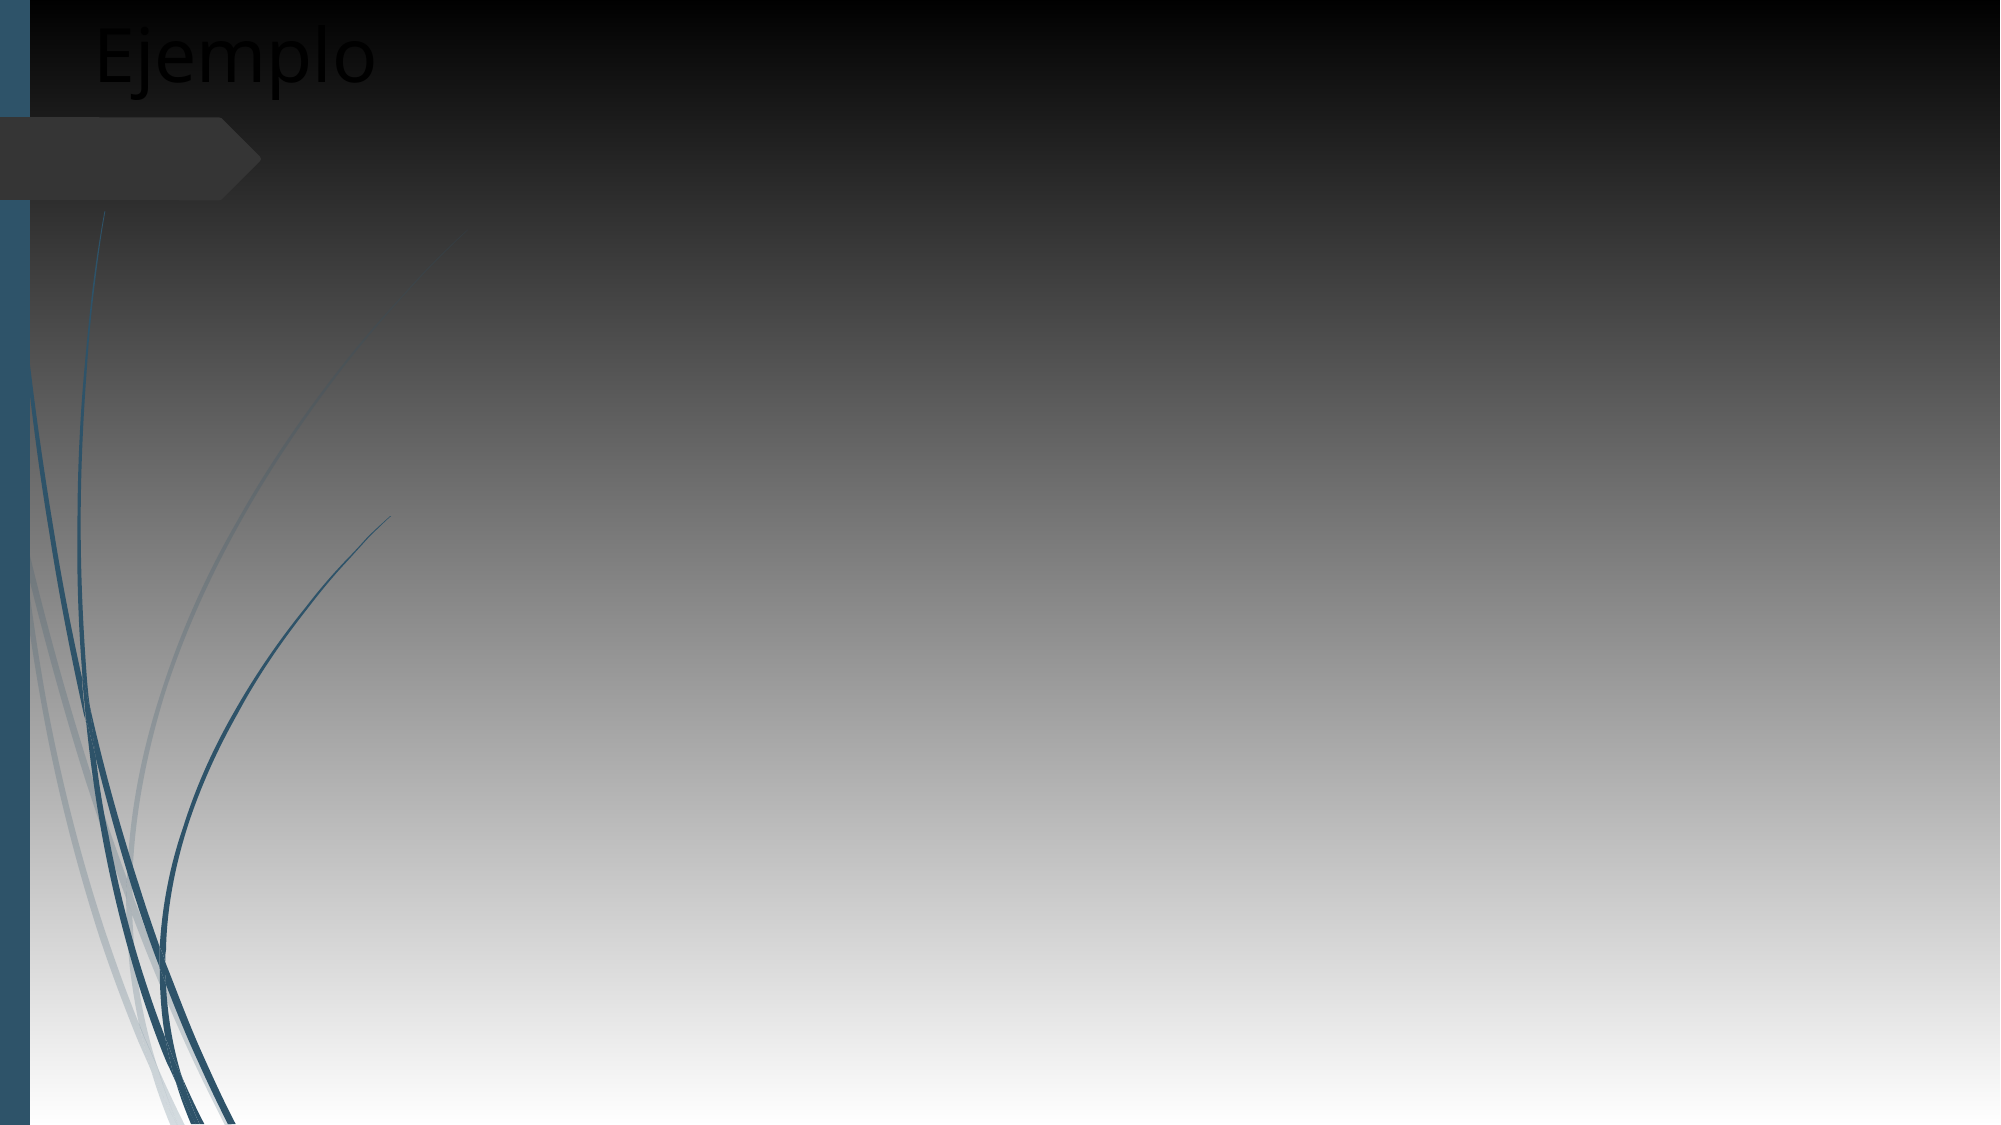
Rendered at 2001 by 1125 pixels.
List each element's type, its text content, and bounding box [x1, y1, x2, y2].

picture [291, 184, 1625, 1074]
text_box Ejemplo [78, 0, 599, 105]
